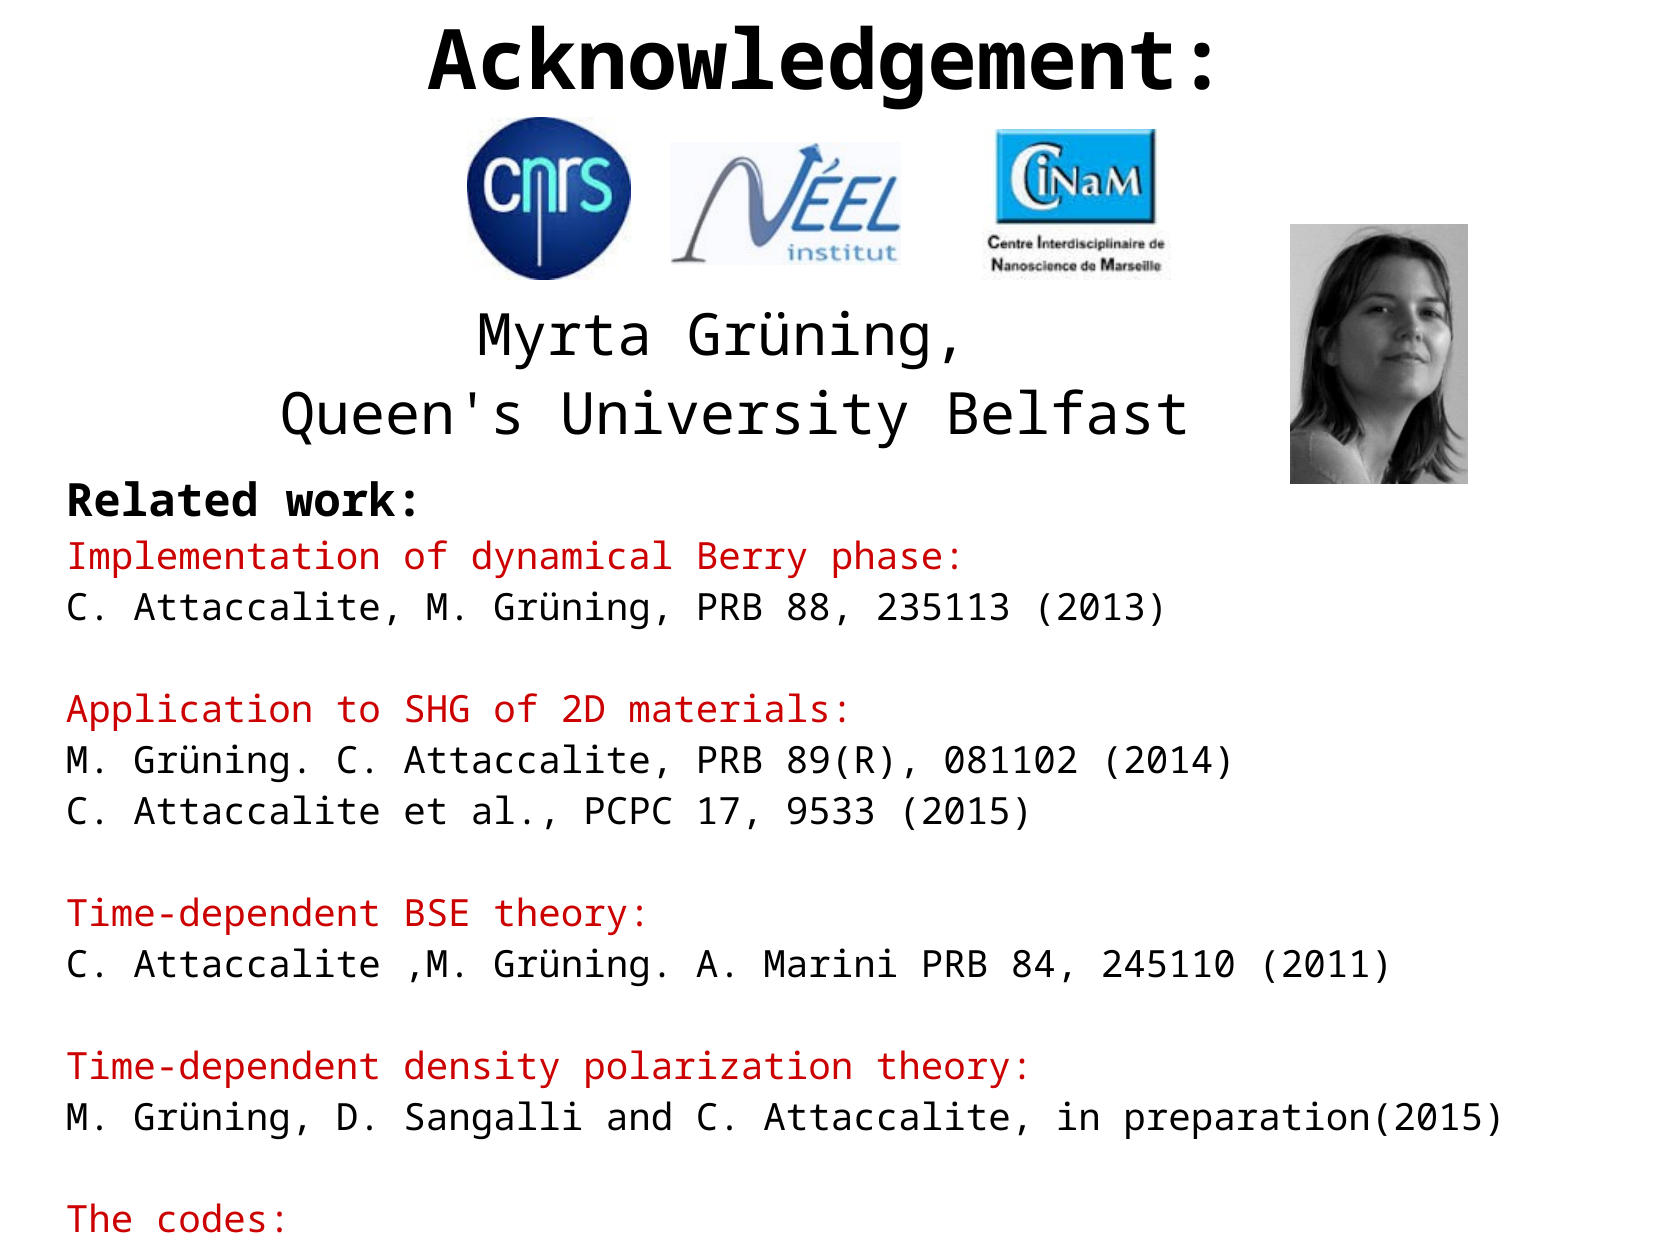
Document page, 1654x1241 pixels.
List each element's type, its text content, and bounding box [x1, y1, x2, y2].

picture [467, 117, 631, 280]
picture [670, 142, 901, 265]
picture [982, 129, 1171, 280]
text_box Myrta Grüning, Queen's University Belfast [265, 285, 1216, 429]
text_box Related work: Implementation of dynamical Berry phase: C. Attaccalite, M. Grüning, PRB 88, 235113 (2013) Application to SHG of 2D materials: M. Grüning. C. Attaccalite, PRB 89(R), 081102 (2014) C. Attaccalite et al., PCPC 17, 9533 (2015) Time-dependent BSE theory: C. Attaccalite ,M. Grüning. A. Marini PRB 84, 245110 (2011) Time-dependent density polarization theory: M. Grüning, D. Sangalli and C. Attaccalite, in preparation(2015) The codes: A. Marini et al. Comp. Phys. Comm. 180, 1392 (2009) P. Giannozzi et al. J. of Phys.: Cond. Matter, 21, 395502 (2009) [51, 459, 1636, 1233]
picture [1290, 224, 1468, 459]
title Acknowledgement: [0, 9, 1621, 106]
